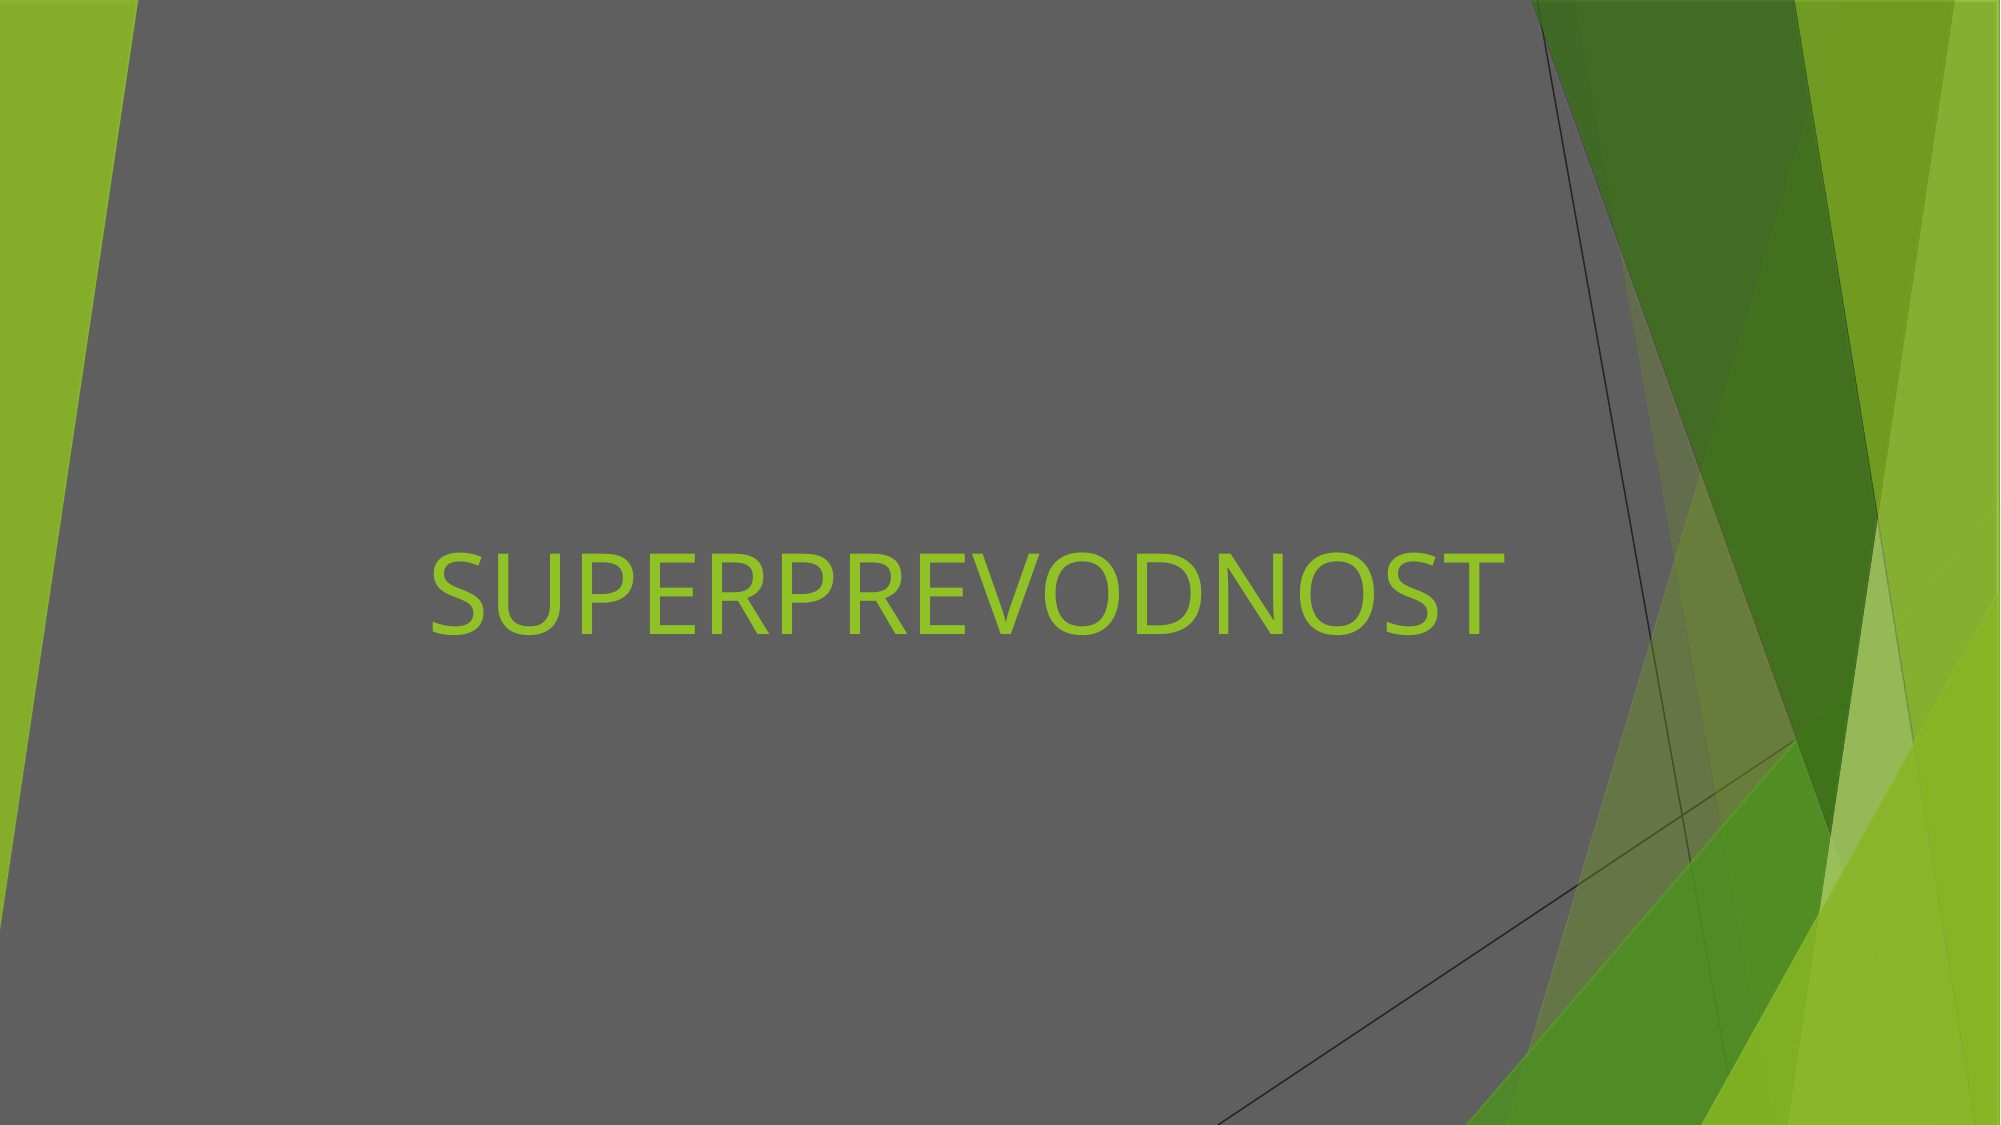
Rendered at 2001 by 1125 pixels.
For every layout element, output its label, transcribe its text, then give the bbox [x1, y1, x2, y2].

title SUPERPREVODNOST [247, 394, 1522, 665]
